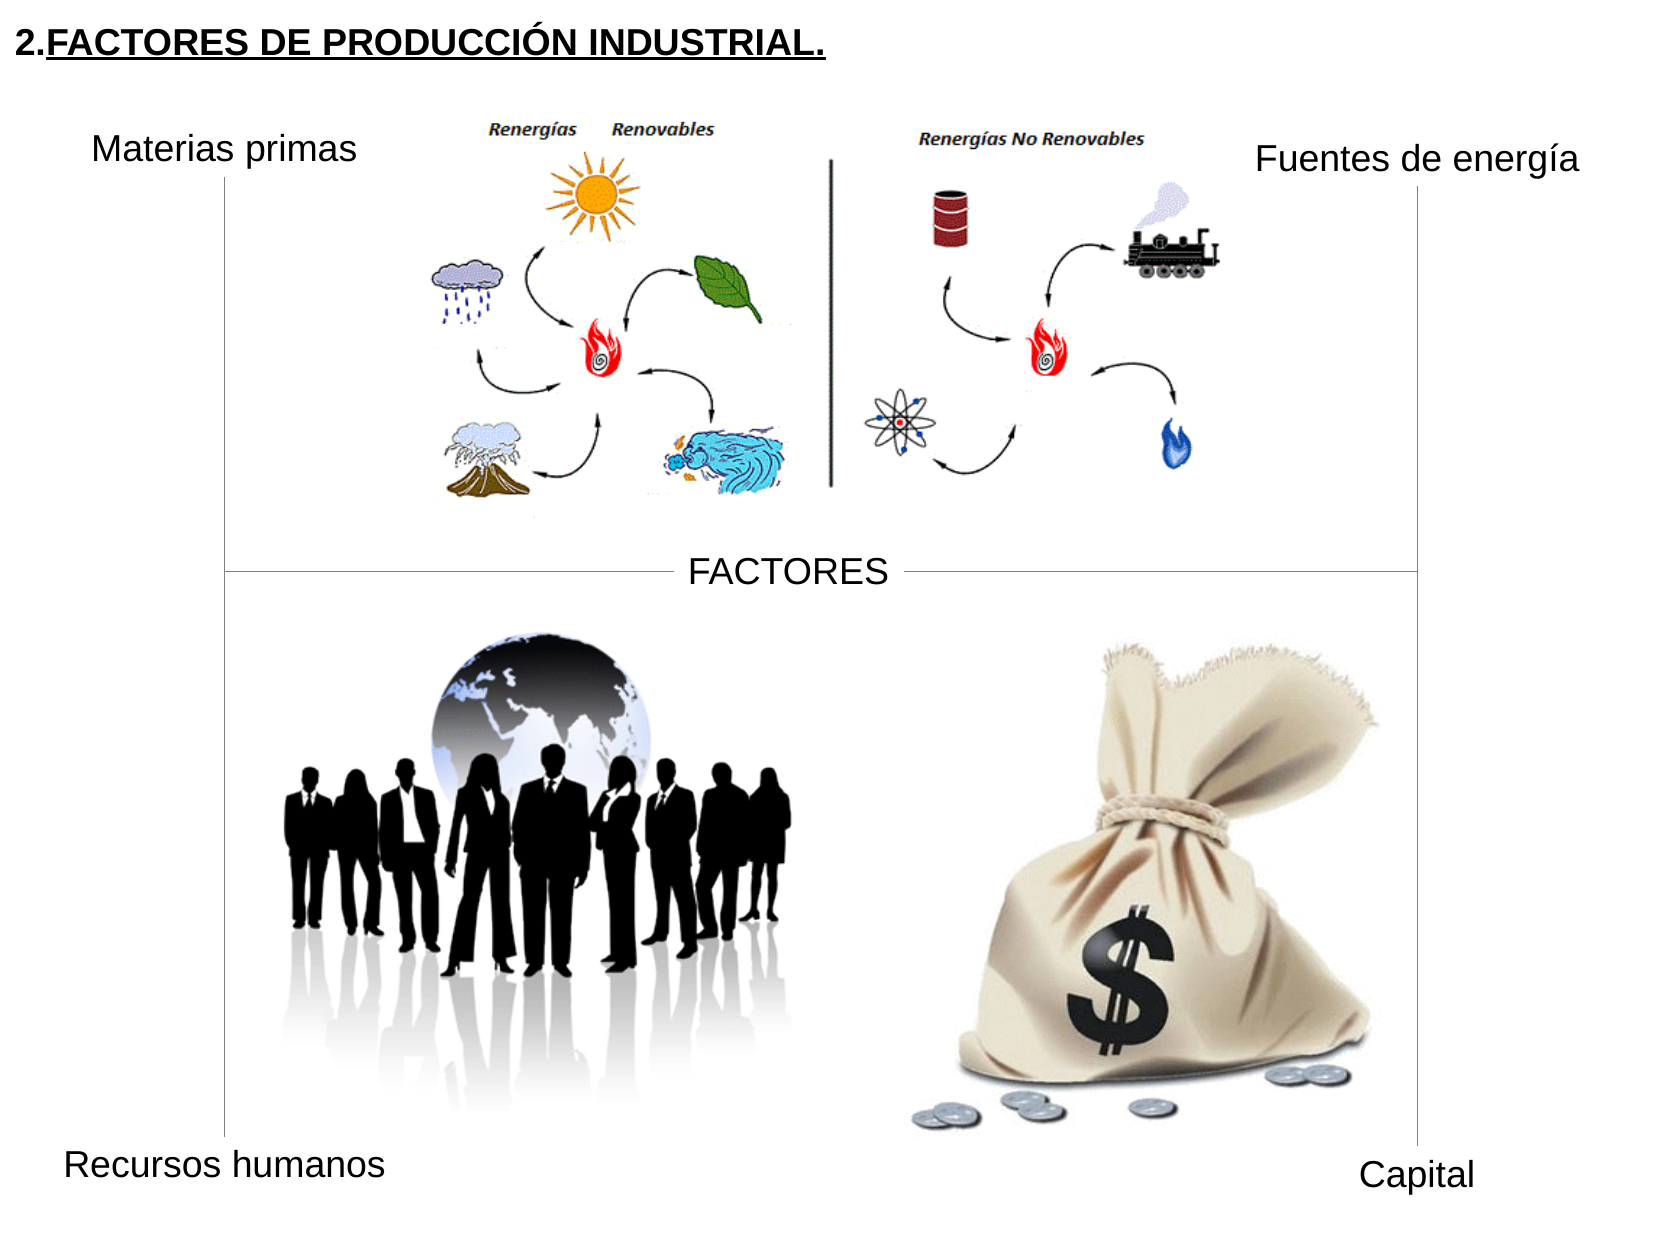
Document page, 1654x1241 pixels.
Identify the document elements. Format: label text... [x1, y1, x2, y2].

text_box FACTORES [673, 543, 905, 601]
text_box Capital [1344, 1145, 1491, 1203]
text_box Recursos humanos [48, 1136, 401, 1193]
text_box Fuentes de energía [1240, 129, 1595, 187]
text_box 2.FACTORES DE PRODUCCIÓN INDUSTRIAL. [0, 14, 842, 71]
text_box Materias primas [76, 120, 373, 178]
picture [904, 637, 1391, 1138]
picture [248, 613, 827, 1111]
picture [396, 92, 1236, 526]
